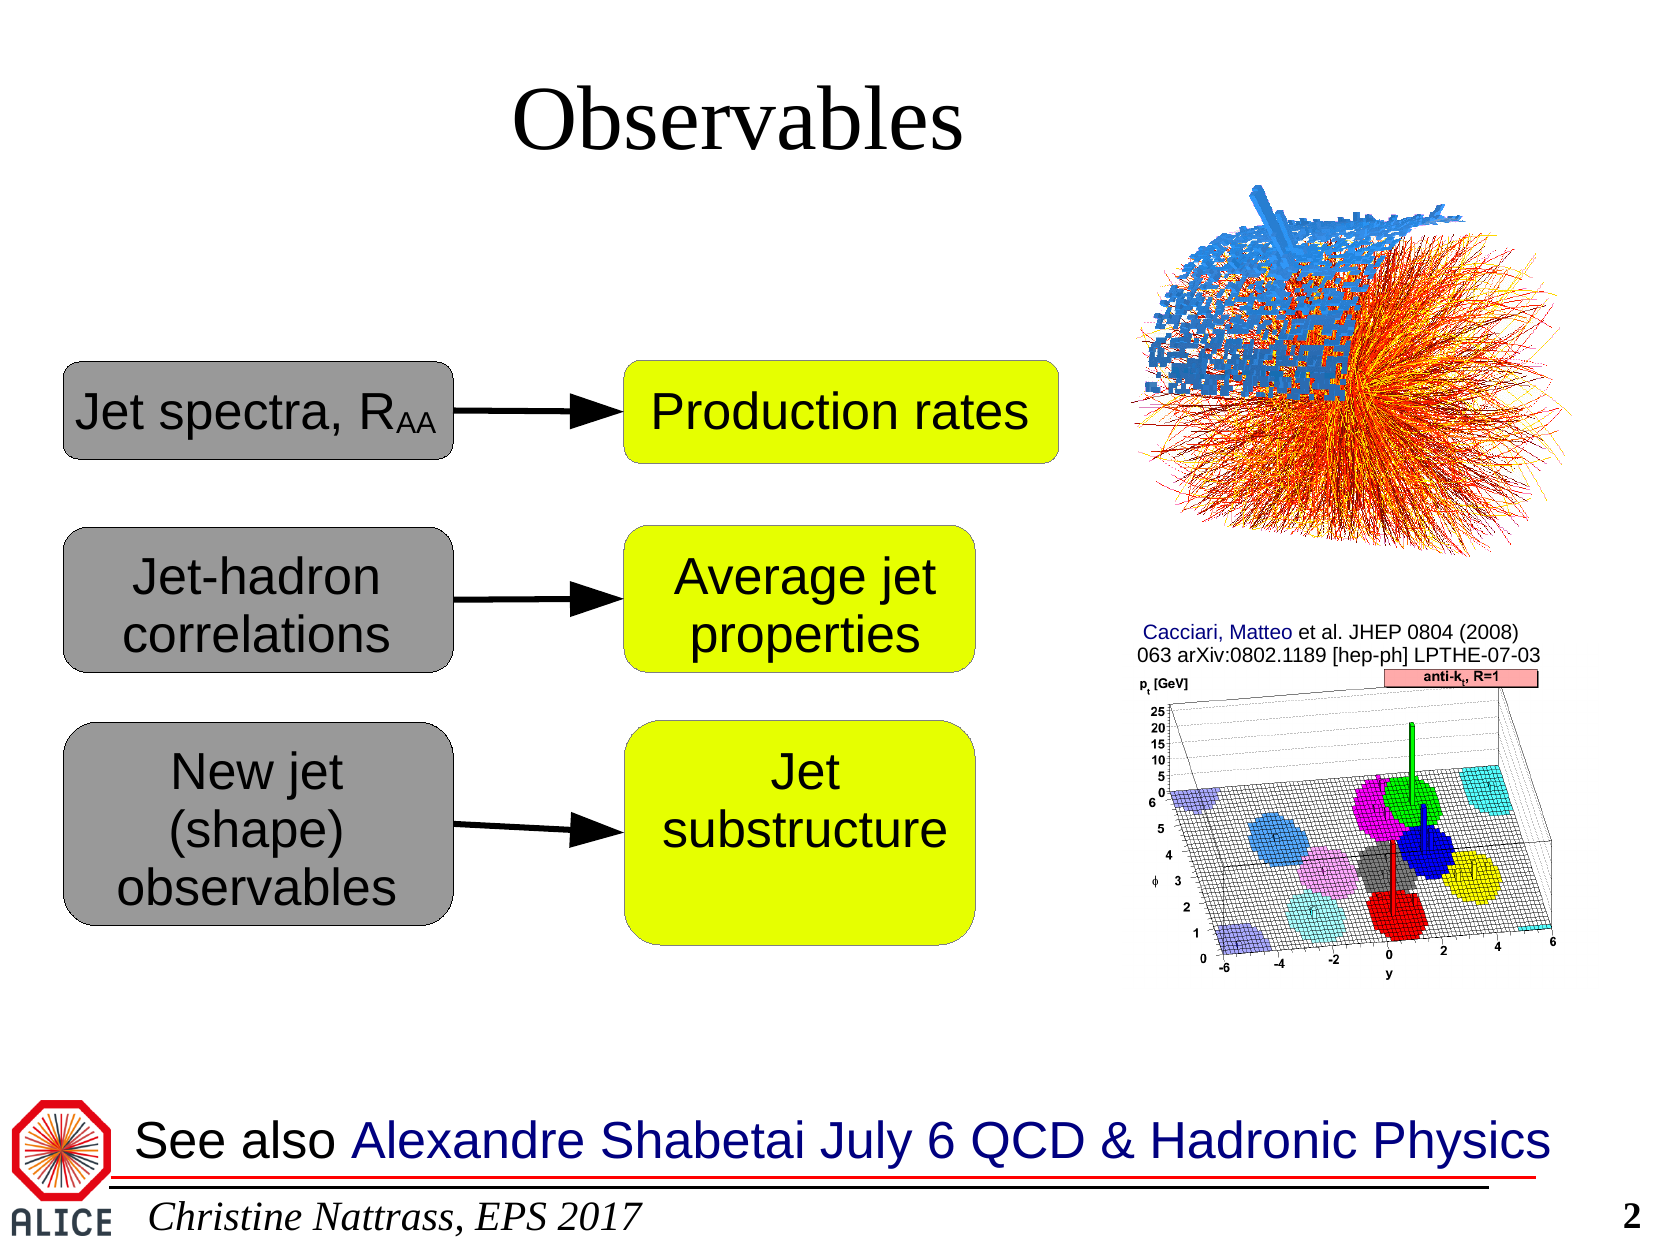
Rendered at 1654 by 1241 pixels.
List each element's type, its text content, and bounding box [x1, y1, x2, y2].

text_box [70, 722, 446, 735]
text_box See also Alexandre Shabetai July 6 QCD & Hadronic Physics [119, 1104, 1653, 1237]
text_box [623, 525, 973, 669]
text_box Average jet properties [635, 540, 976, 673]
text_box Production rates [635, 375, 1134, 449]
text_box [63, 361, 453, 375]
picture [11, 1100, 111, 1236]
text_box [623, 360, 1059, 464]
text_box [624, 720, 976, 946]
picture [1116, 173, 1582, 572]
text_box Jet substructure [635, 735, 976, 868]
text_box Cacciari, Matteo et al. JHEP 0804 (2008) 063 arXiv:0802.1189 [hep-ph] LPTHE-07-03 [1122, 613, 1573, 676]
text_box New jet (shape) observables [60, 735, 454, 926]
text_box Jet spectra, RAA [60, 375, 534, 481]
picture [1122, 643, 1599, 989]
title Observables [285, 15, 1193, 223]
text_box [65, 527, 451, 540]
text_box Jet-hadron correlations [60, 540, 454, 673]
